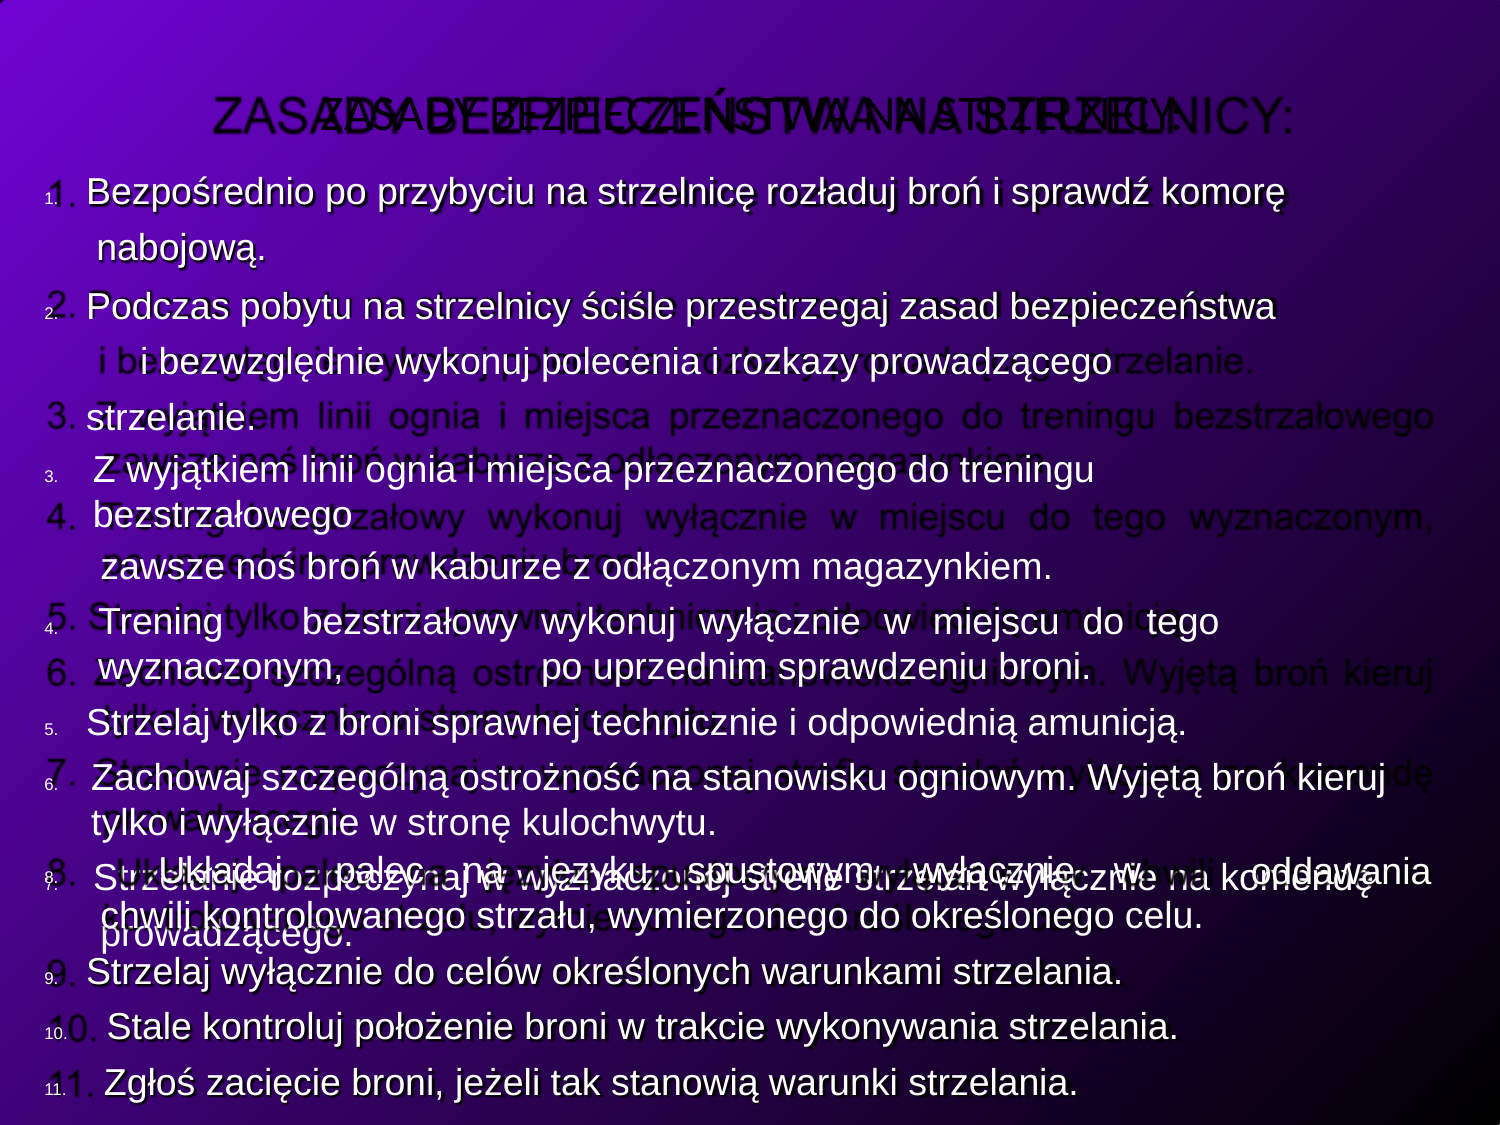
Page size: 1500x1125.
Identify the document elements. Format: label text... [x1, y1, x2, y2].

text_box Bezpośrednio po przybyciu na strzelnicę rozładuj broń i sprawdź komorę nabojową. Podczas pobytu na strzelnicy ściśle przestrzegaj zasad bezpieczeństwa i bezwzględnie wykonuj polecenia i rozkazy prowadzącego strzelanie. Z wyjątkiem linii ognia i miejsca przeznaczonego do treningu bezstrzałowego zawsze noś broń w kaburze z odłączonym magazynkiem. Trening bezstrzałowy wykonuj wyłącznie w miejscu do tego wyznaczonym, po uprzednim sprawdzeniu broni. Strzelaj tylko z broni sprawnej technicznie i odpowiednią amunicją. Zachowaj szczególną ostrożność na stanowisku ogniowym. Wyjętą broń kieruj tylko i wyłącznie w stronę kulochwytu. Strzelanie rozpoczynaj w wyznaczonej strefie strzelań wyłącznie na komendę prowadzącego. [42, 154, 1435, 834]
text_box oddawania [1248, 844, 1435, 892]
picture [0, 0, 1500, 1125]
text_box Układaj palec na języku spustowym wyłącznie w chwili kontrolowanego strzału, wymierzonego do określonego celu. Strzelaj wyłącznie do celów określonych warunkami strzelania. Stale kontroluj położenie broni w trakcie wykonywania strzelania. Zgłoś zacięcie broni, jeżeli tak stanowią warunki strzelania. [42, 844, 1215, 1103]
title ZASADY BEZPIECZEŃSTWA NA STRZELNICY: [208, 78, 1295, 154]
